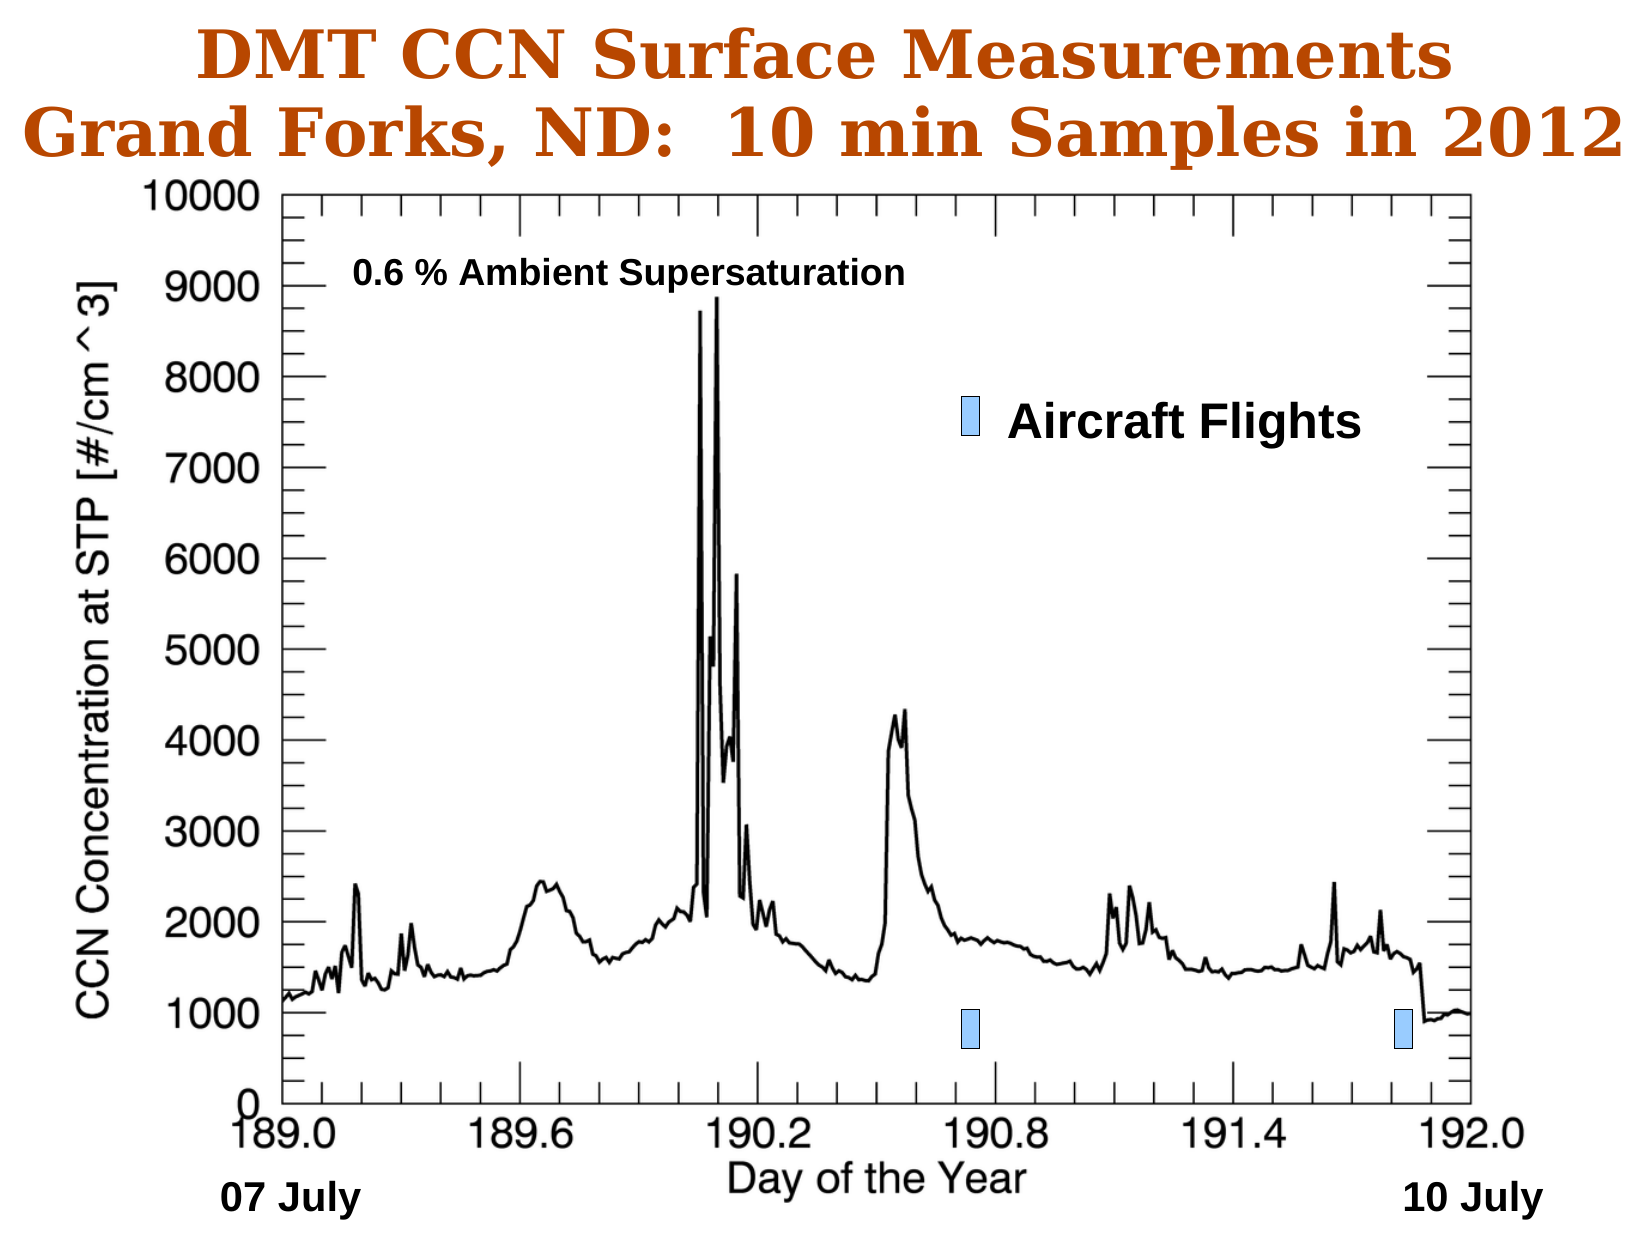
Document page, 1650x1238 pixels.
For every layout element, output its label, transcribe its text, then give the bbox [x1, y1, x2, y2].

text_box 0.6 % Ambient Supersaturation [337, 240, 921, 300]
title DMT CCN Surface Measurements Grand Forks, ND: 10 min Samples in 2012 [2, 0, 1649, 187]
text_box [961, 1009, 980, 1049]
text_box [961, 396, 980, 436]
text_box [1394, 1009, 1413, 1049]
text_box 10 July [1387, 1162, 1558, 1228]
text_box Aircraft Flights [992, 354, 1379, 457]
picture [37, 187, 1535, 1222]
text_box 07 July [205, 1162, 376, 1228]
